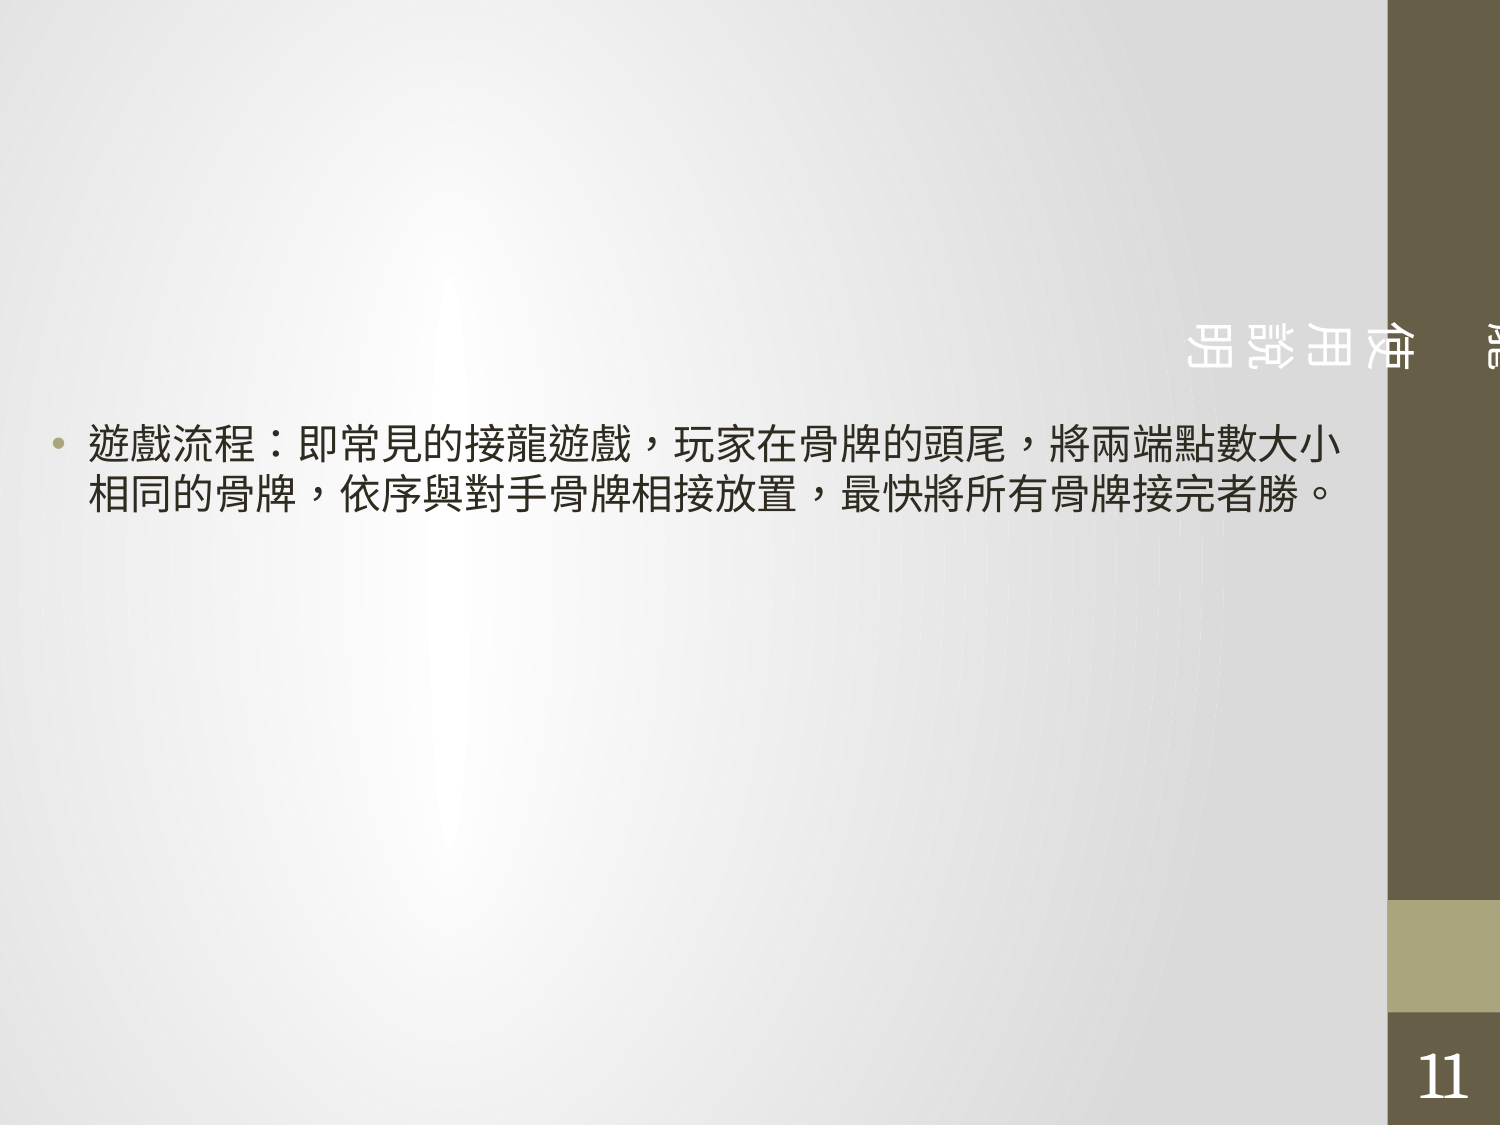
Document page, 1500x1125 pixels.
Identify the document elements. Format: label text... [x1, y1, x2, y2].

list 遊戲流程：即常見的接龍遊戲，玩家在骨牌的頭尾，將兩端點數大小相同的骨牌，依序與對手骨牌相接放置，最快將所有骨牌接完者勝。 [17, 62, 1365, 874]
text_box 骨牌接龍 使用說明 [1392, 0, 1484, 705]
text_box 11 [1387, 1023, 1500, 1119]
